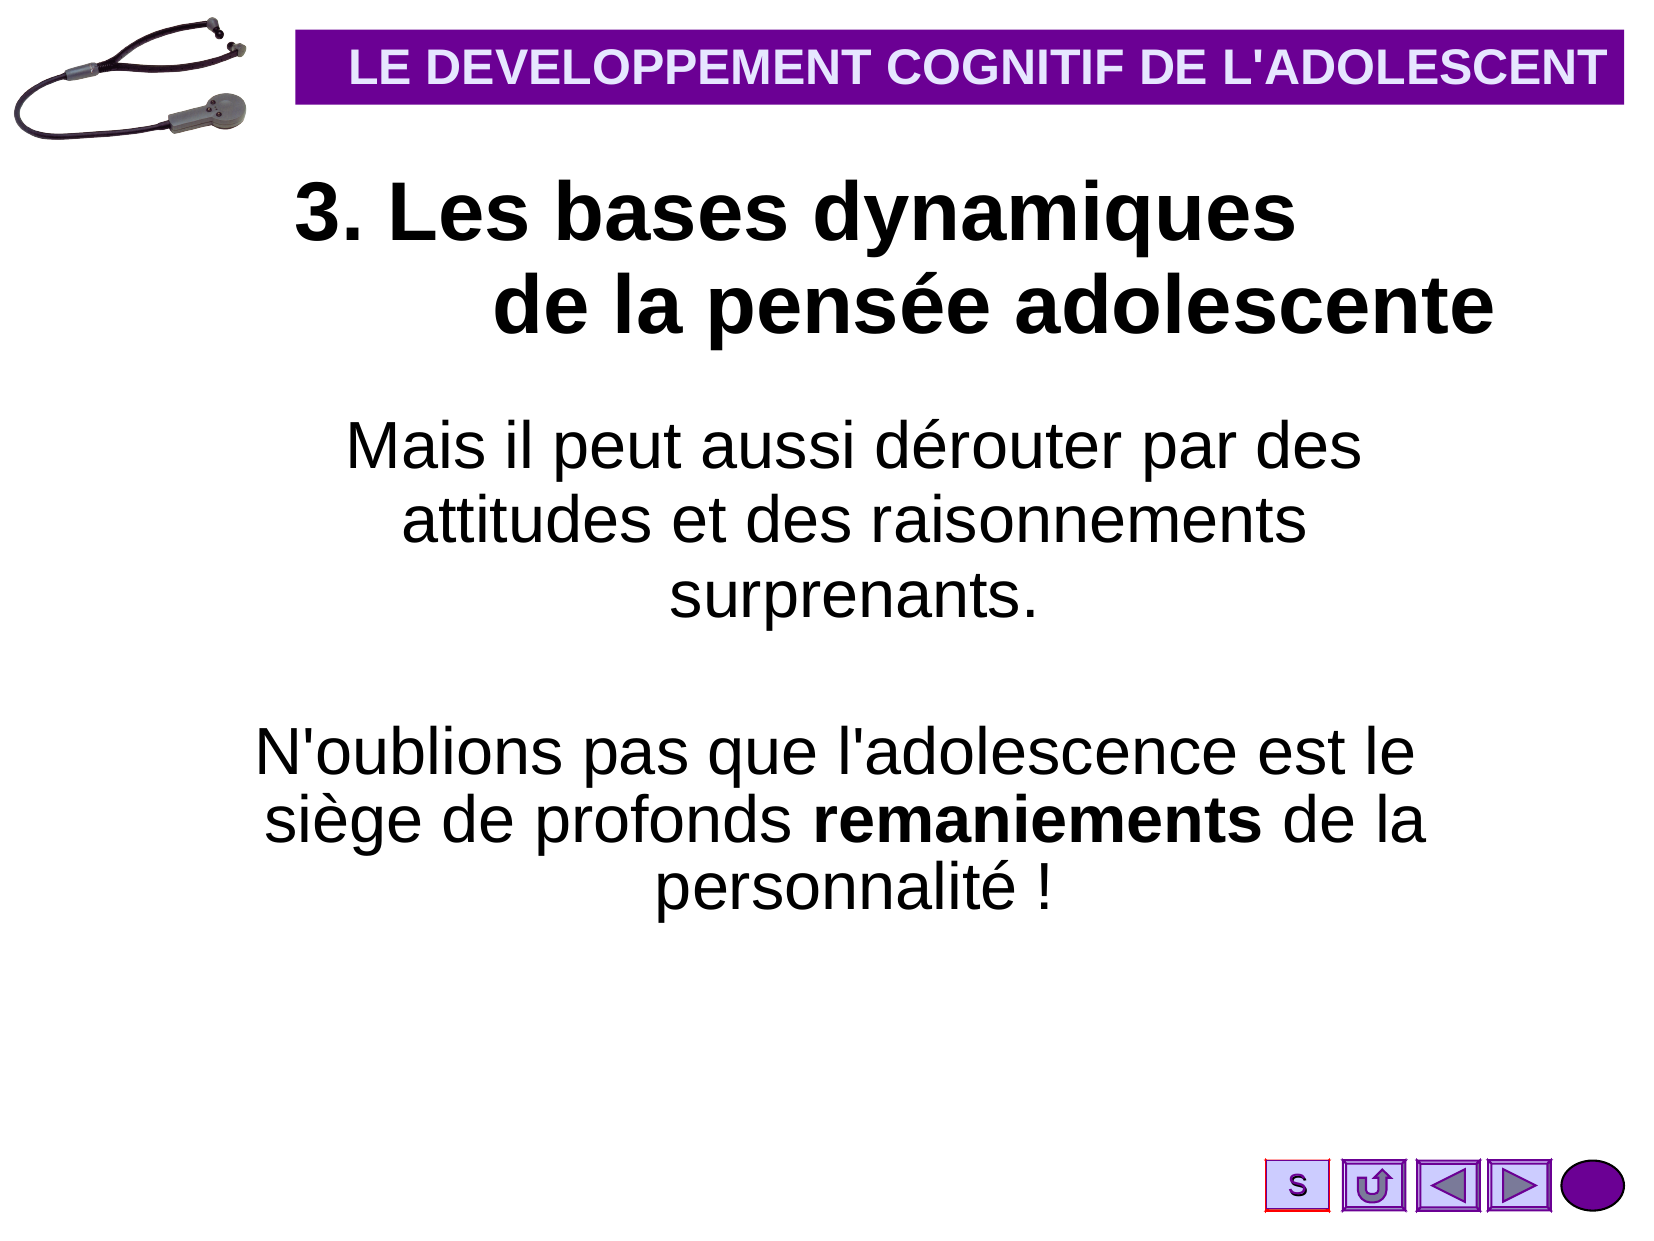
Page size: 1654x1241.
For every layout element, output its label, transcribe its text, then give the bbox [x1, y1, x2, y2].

text_box [1561, 1160, 1625, 1211]
picture [8, 8, 260, 153]
text_box LE DEVELOPPEMENT COGNITIF DE L'ADOLESCENT [295, 29, 1625, 105]
list Mais il peut aussi dérouter par des attitudes et des raisonnements surprenants. N'oublions pas que l'adolescence est le siège de profonds remaniements de la personnalité ! [189, 400, 1465, 939]
text_box 3. Les bases dynamiques de la pensée adolescente [59, 157, 1512, 359]
